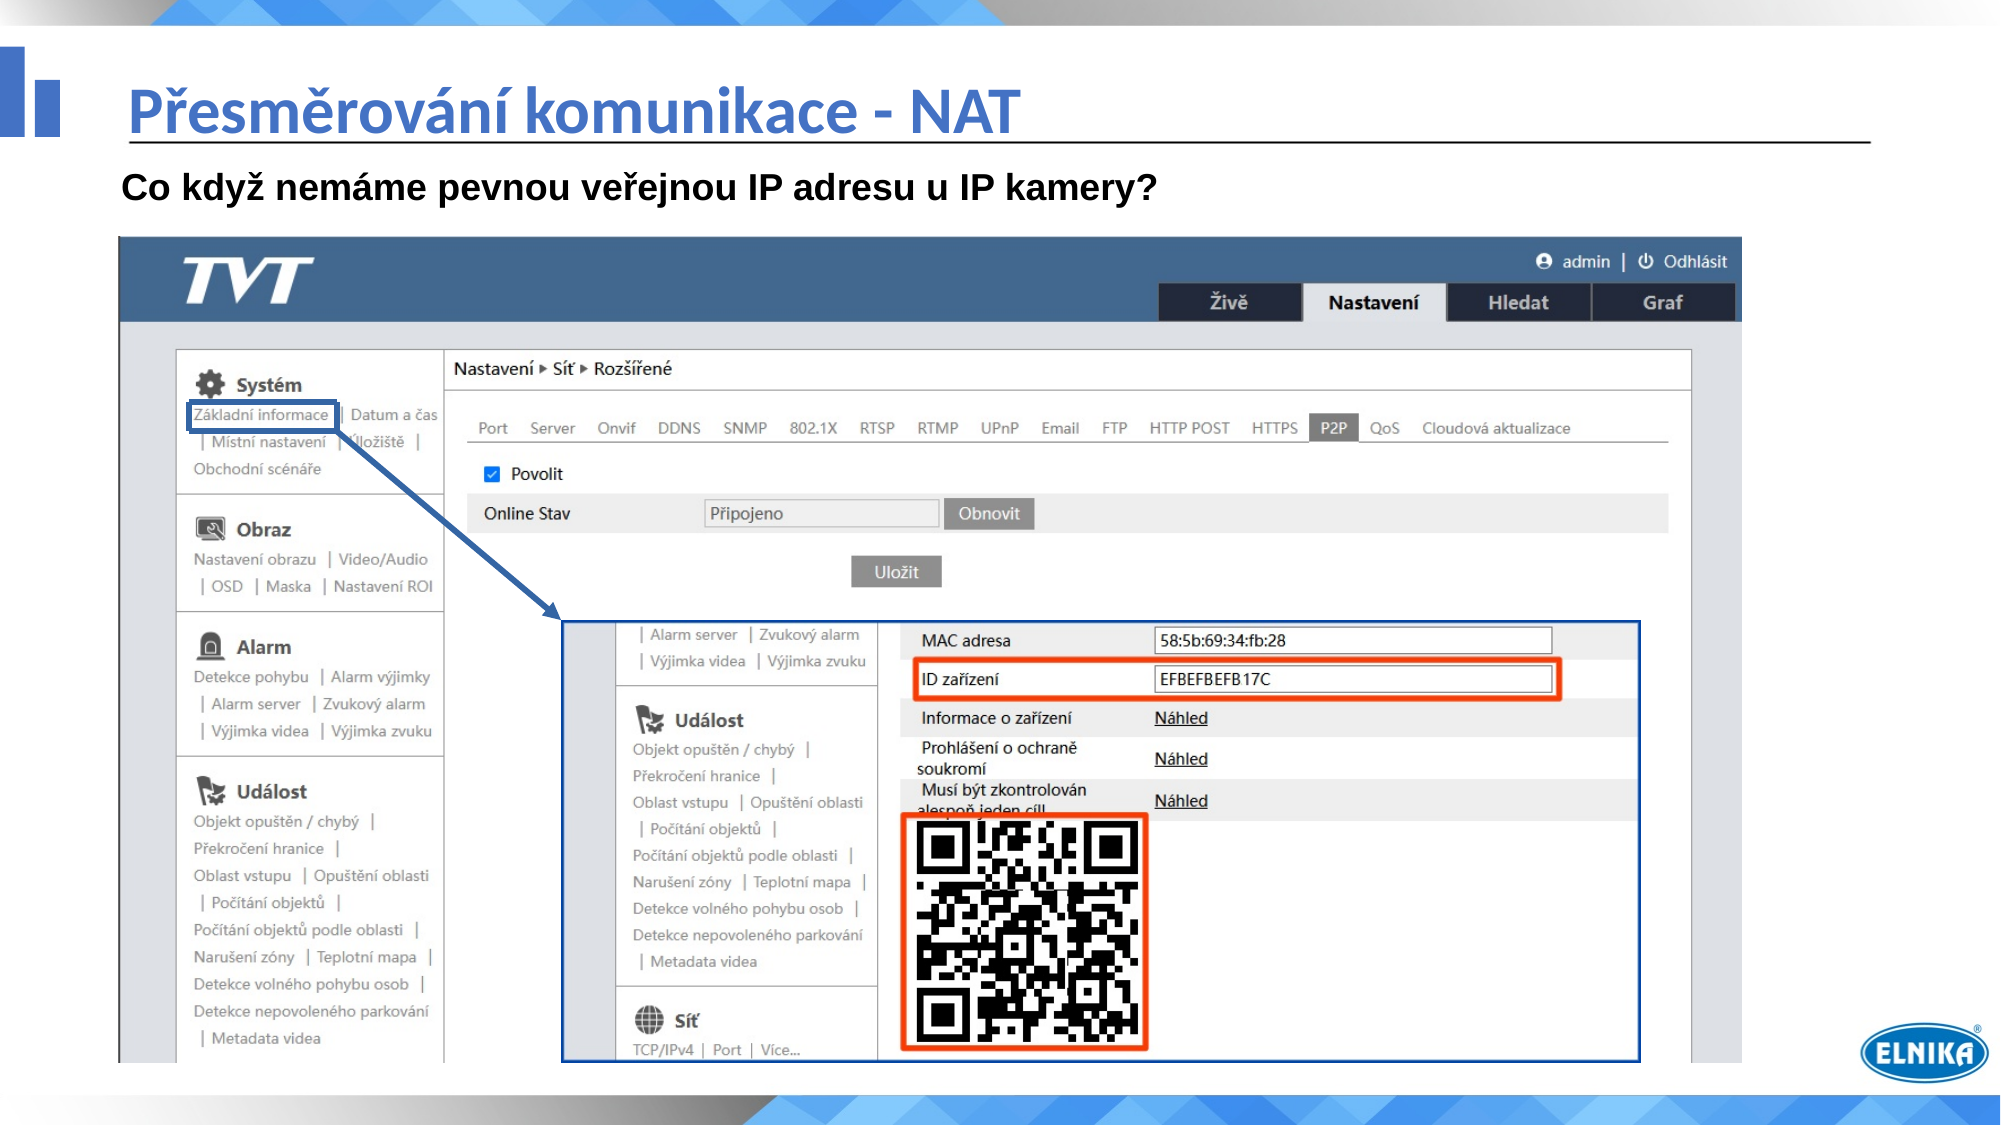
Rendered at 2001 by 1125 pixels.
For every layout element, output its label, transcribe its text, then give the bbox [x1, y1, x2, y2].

text_box Přesměrování komunikace - NAT [78, 58, 1211, 154]
picture [0, 0, 2001, 1125]
text_box Co když nemáme pevnou veřejnou IP adresu u IP kamery? [106, 159, 1182, 259]
